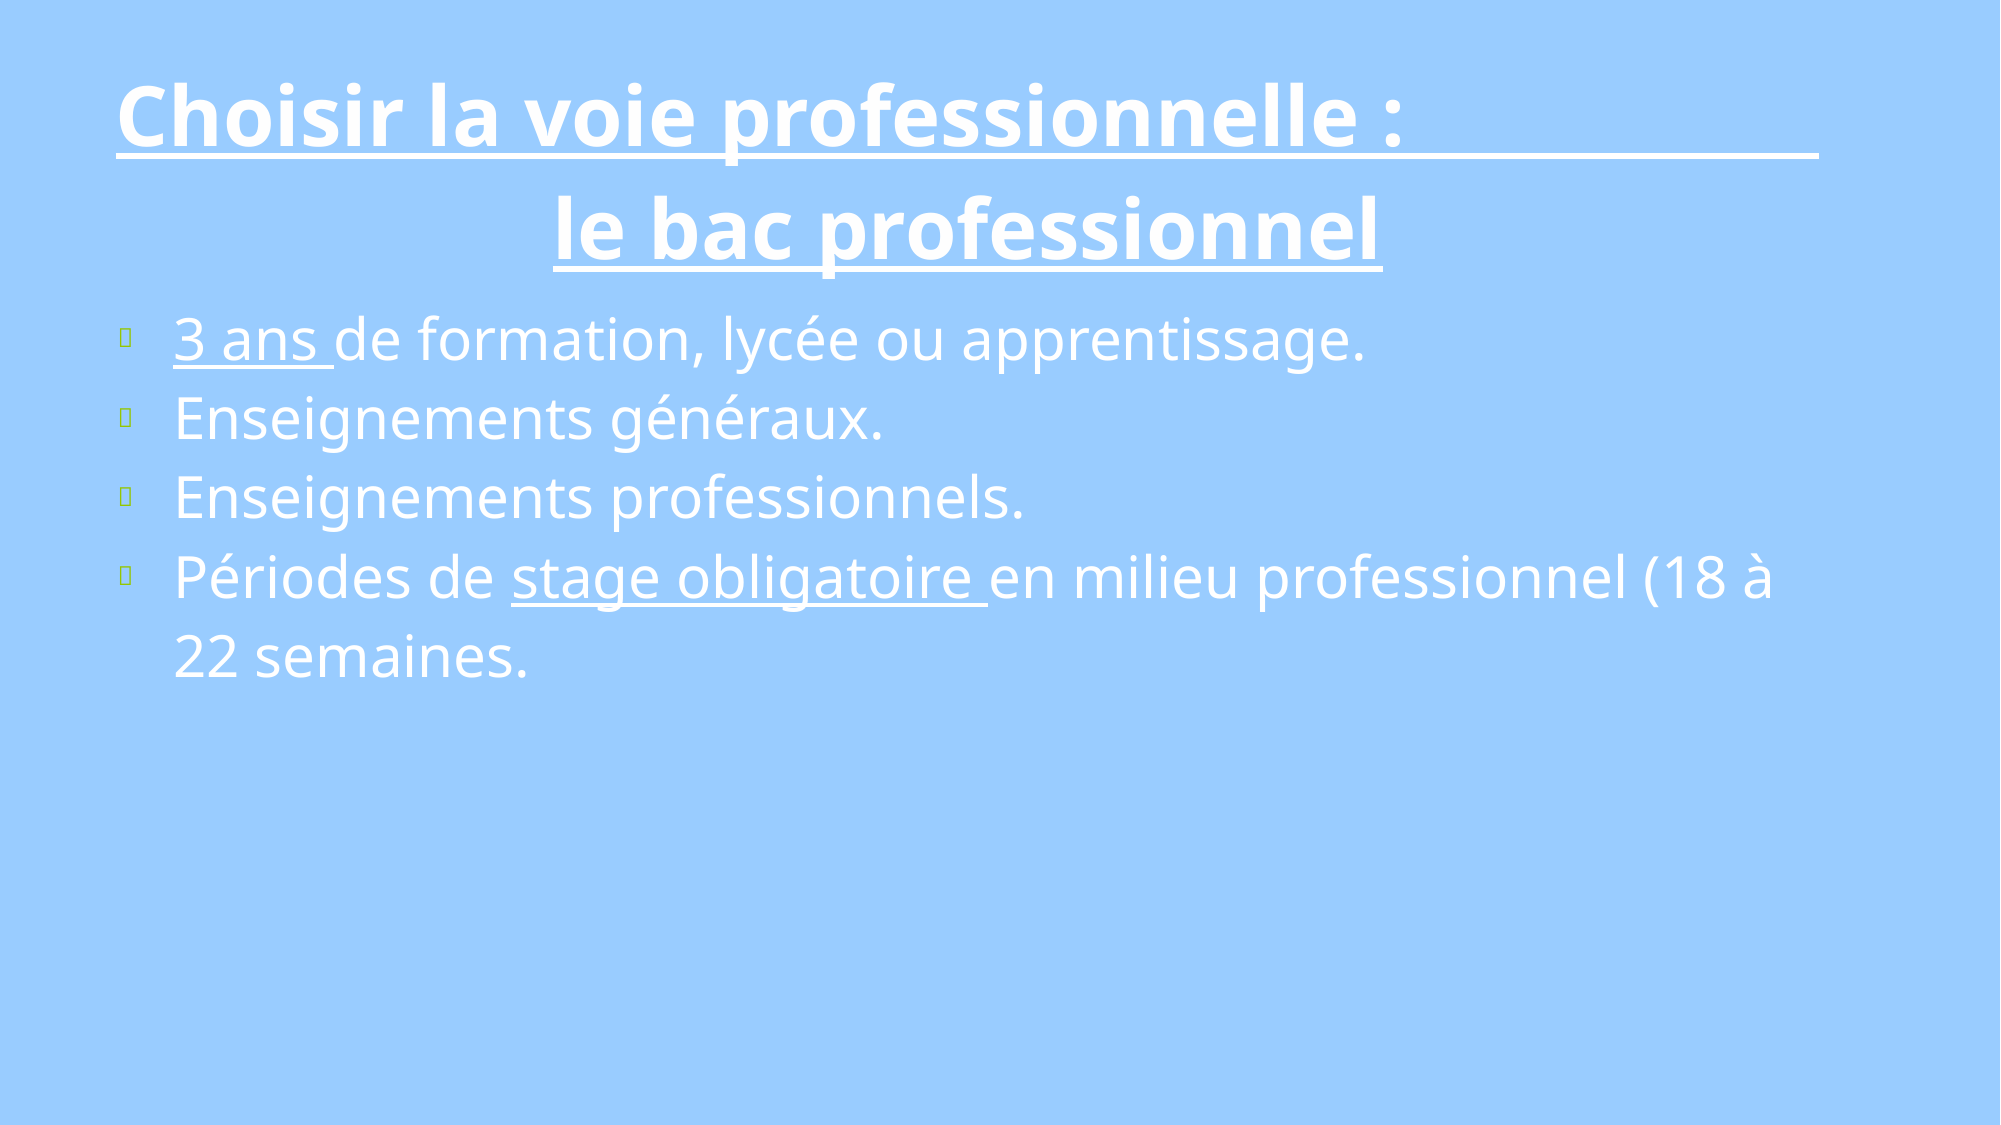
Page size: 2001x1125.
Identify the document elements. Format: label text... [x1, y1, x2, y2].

text_box Choisir la voie professionnelle : le bac professionnel [68, 49, 1867, 291]
text_box 3 ans de formation, lycée ou apprentissage. Enseignements généraux. Enseignements professionnels. Périodes de stage obligatoire en milieu professionnel (18 à 22 semaines. [102, 290, 1834, 887]
